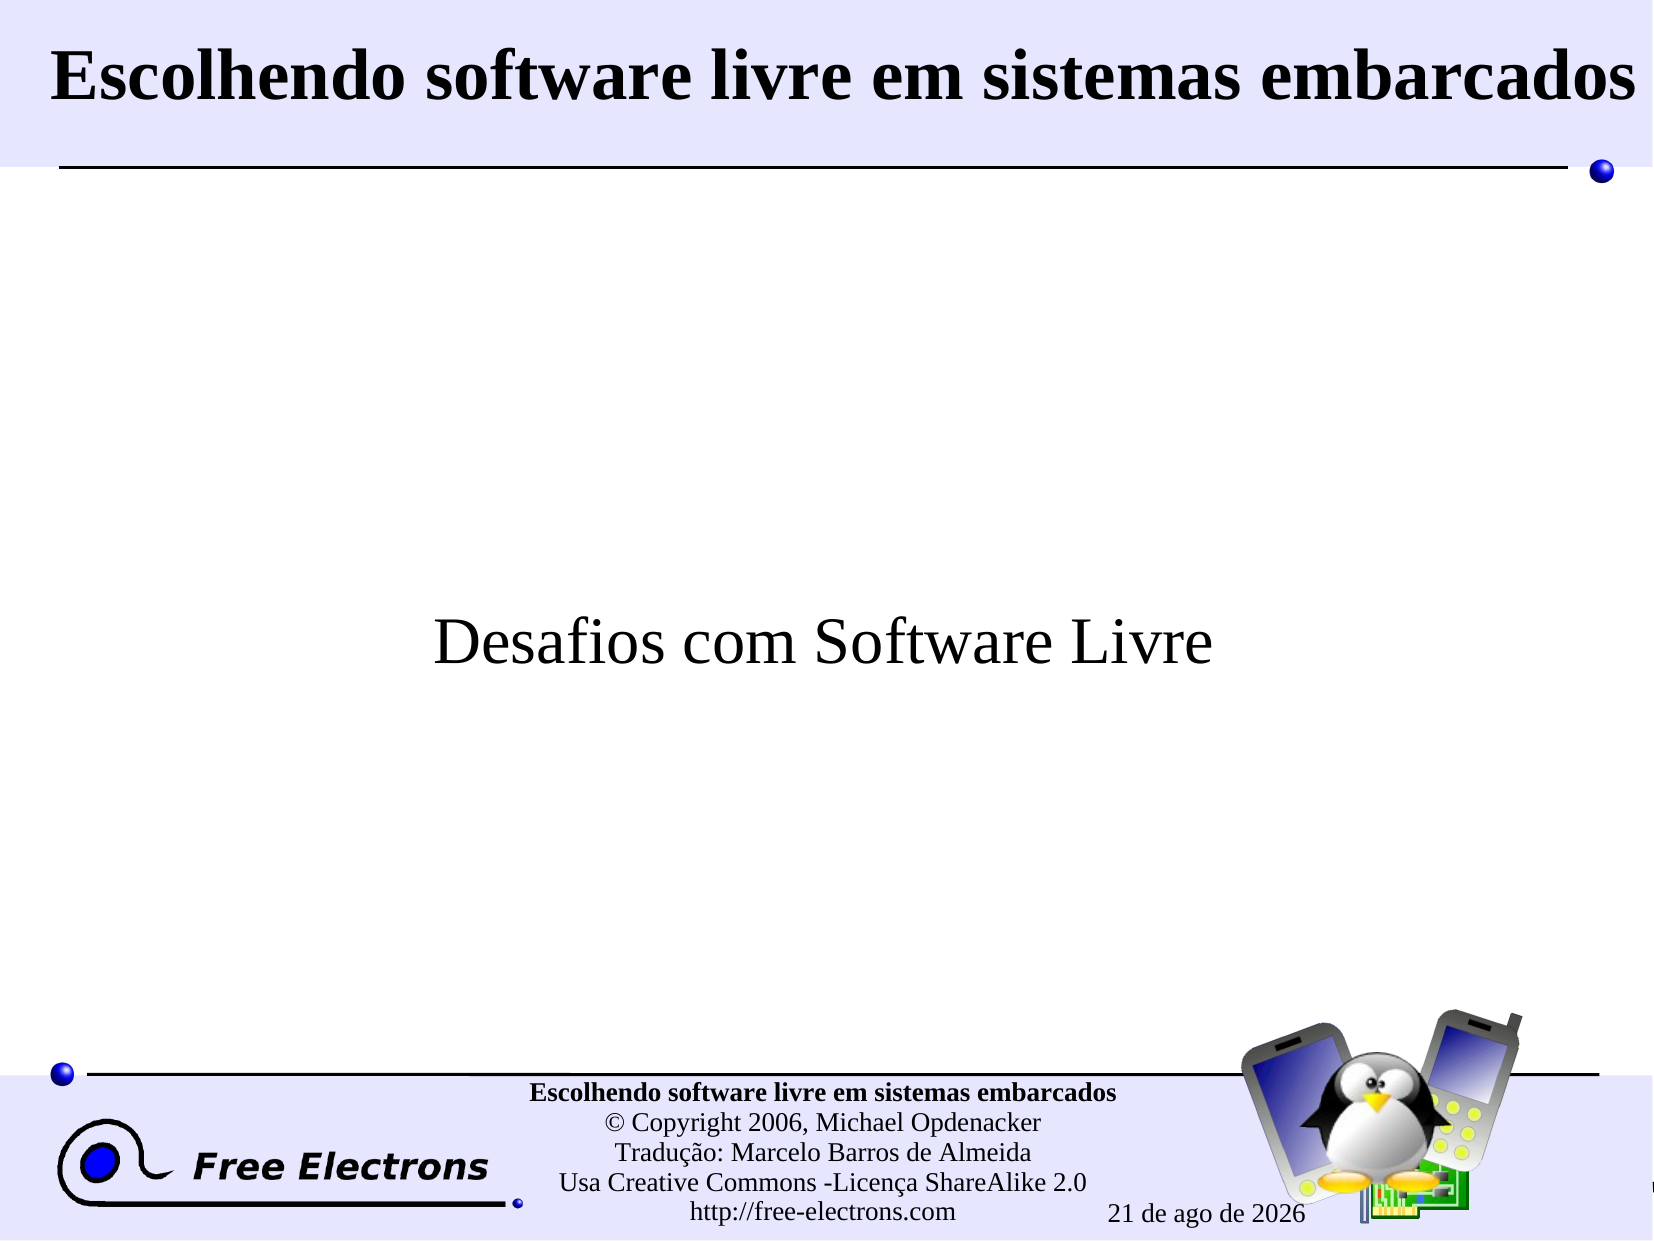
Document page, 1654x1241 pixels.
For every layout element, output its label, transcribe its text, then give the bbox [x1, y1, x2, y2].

title Escolhendo software livre em sistemas embarcados [0, 18, 1653, 132]
picture [1231, 1067, 1520, 1241]
subtitle Desafios com Software Livre [55, 216, 1558, 1067]
picture [50, 1108, 527, 1216]
